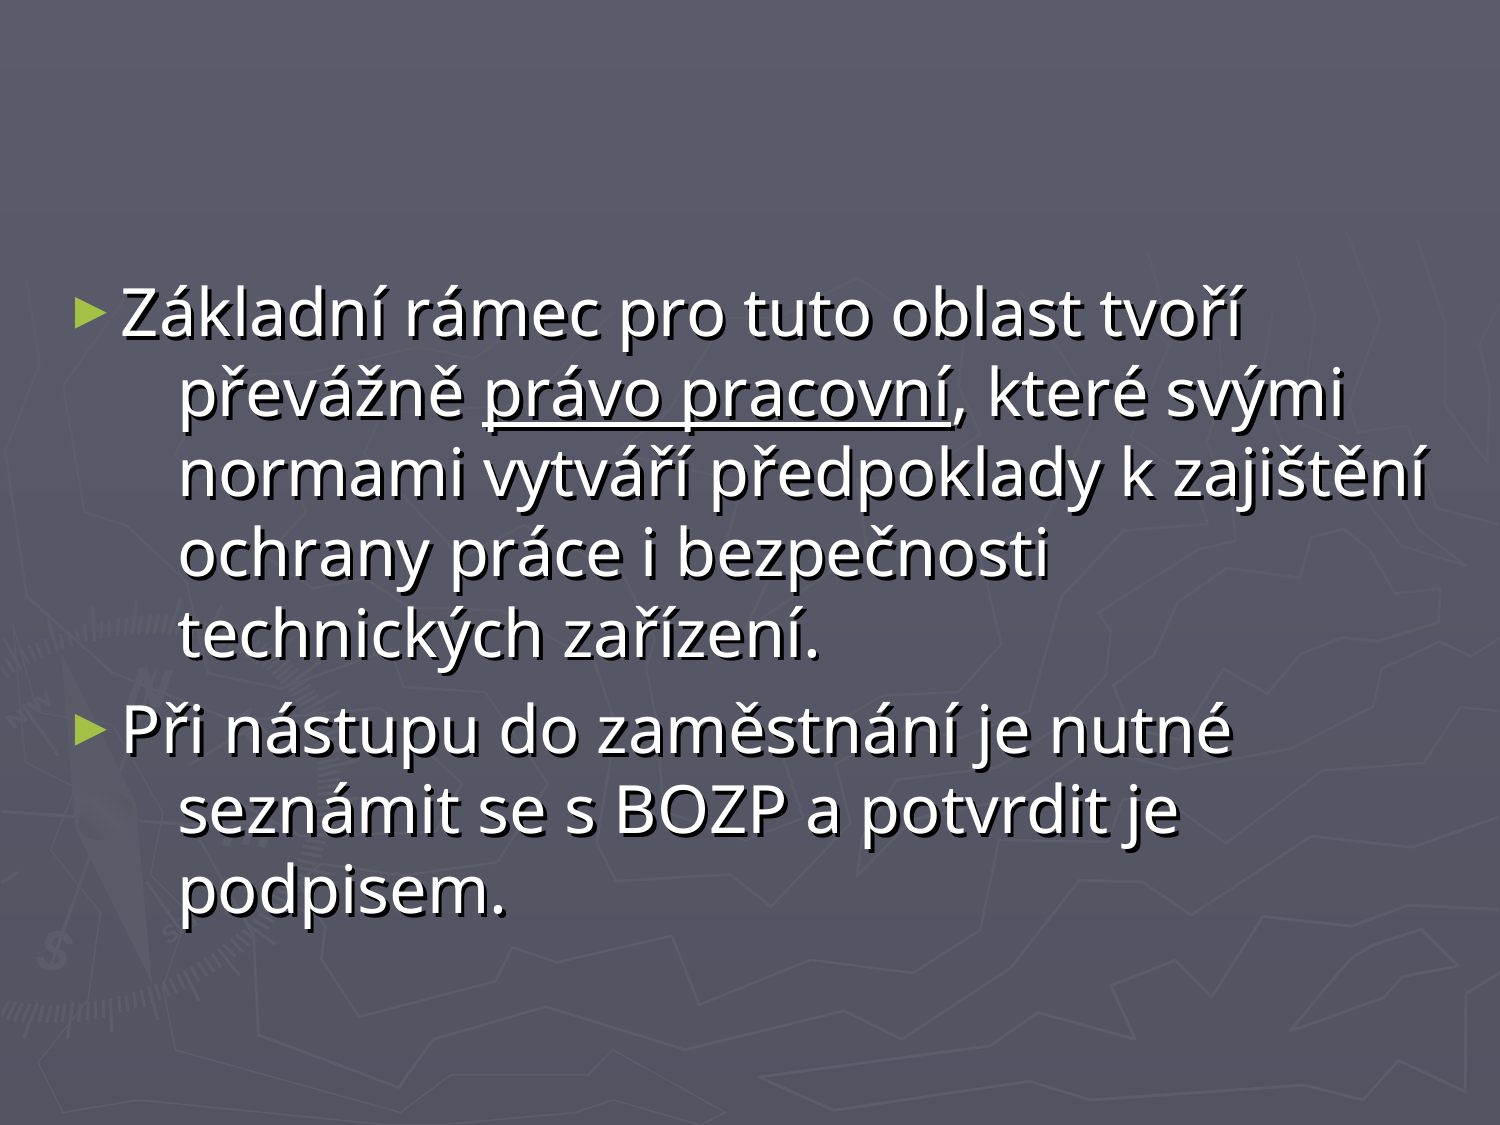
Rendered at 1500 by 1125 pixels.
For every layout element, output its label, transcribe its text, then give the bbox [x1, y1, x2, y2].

list Základní rámec pro tuto oblast tvoří převážně právo pracovní, které svými normami vytváří předpoklady k zajištění ochrany práce i bezpečnosti technických zařízení. Při nástupu do zaměstnání je nutné seznámit se s BOZP a potvrdit je podpisem. [49, 262, 1451, 1001]
